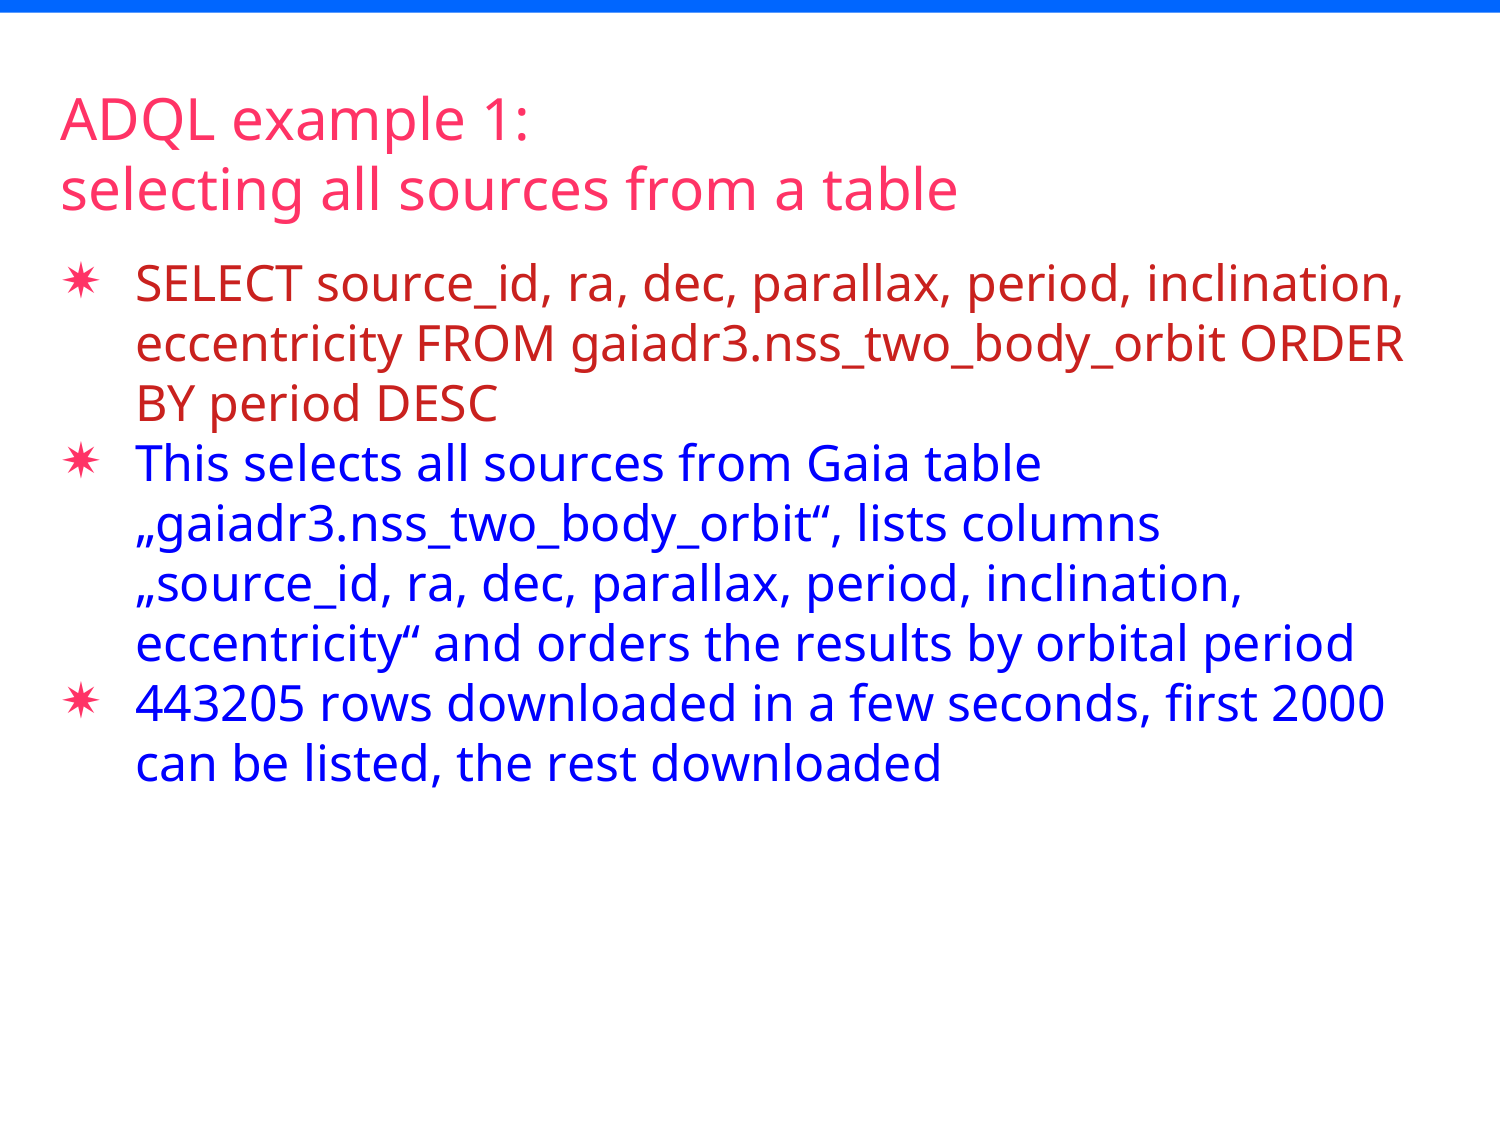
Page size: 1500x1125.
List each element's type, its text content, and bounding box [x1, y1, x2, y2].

text_box ADQL example 1: selecting all sources from a table [45, 75, 1163, 230]
text_box SELECT source_id, ra, dec, parallax, period, inclination, eccentricity FROM gaiadr3.nss_two_body_orbit ORDER BY period DESC This selects all sources from Gaia table „gaiadr3.nss_two_body_orbit“, lists columns „source_id, ra, dec, parallax, period, inclination, eccentricity“ and orders the results by orbital period 443205 rows downloaded in a few seconds, first 2000 can be listed, the rest downloaded [45, 184, 1426, 1088]
